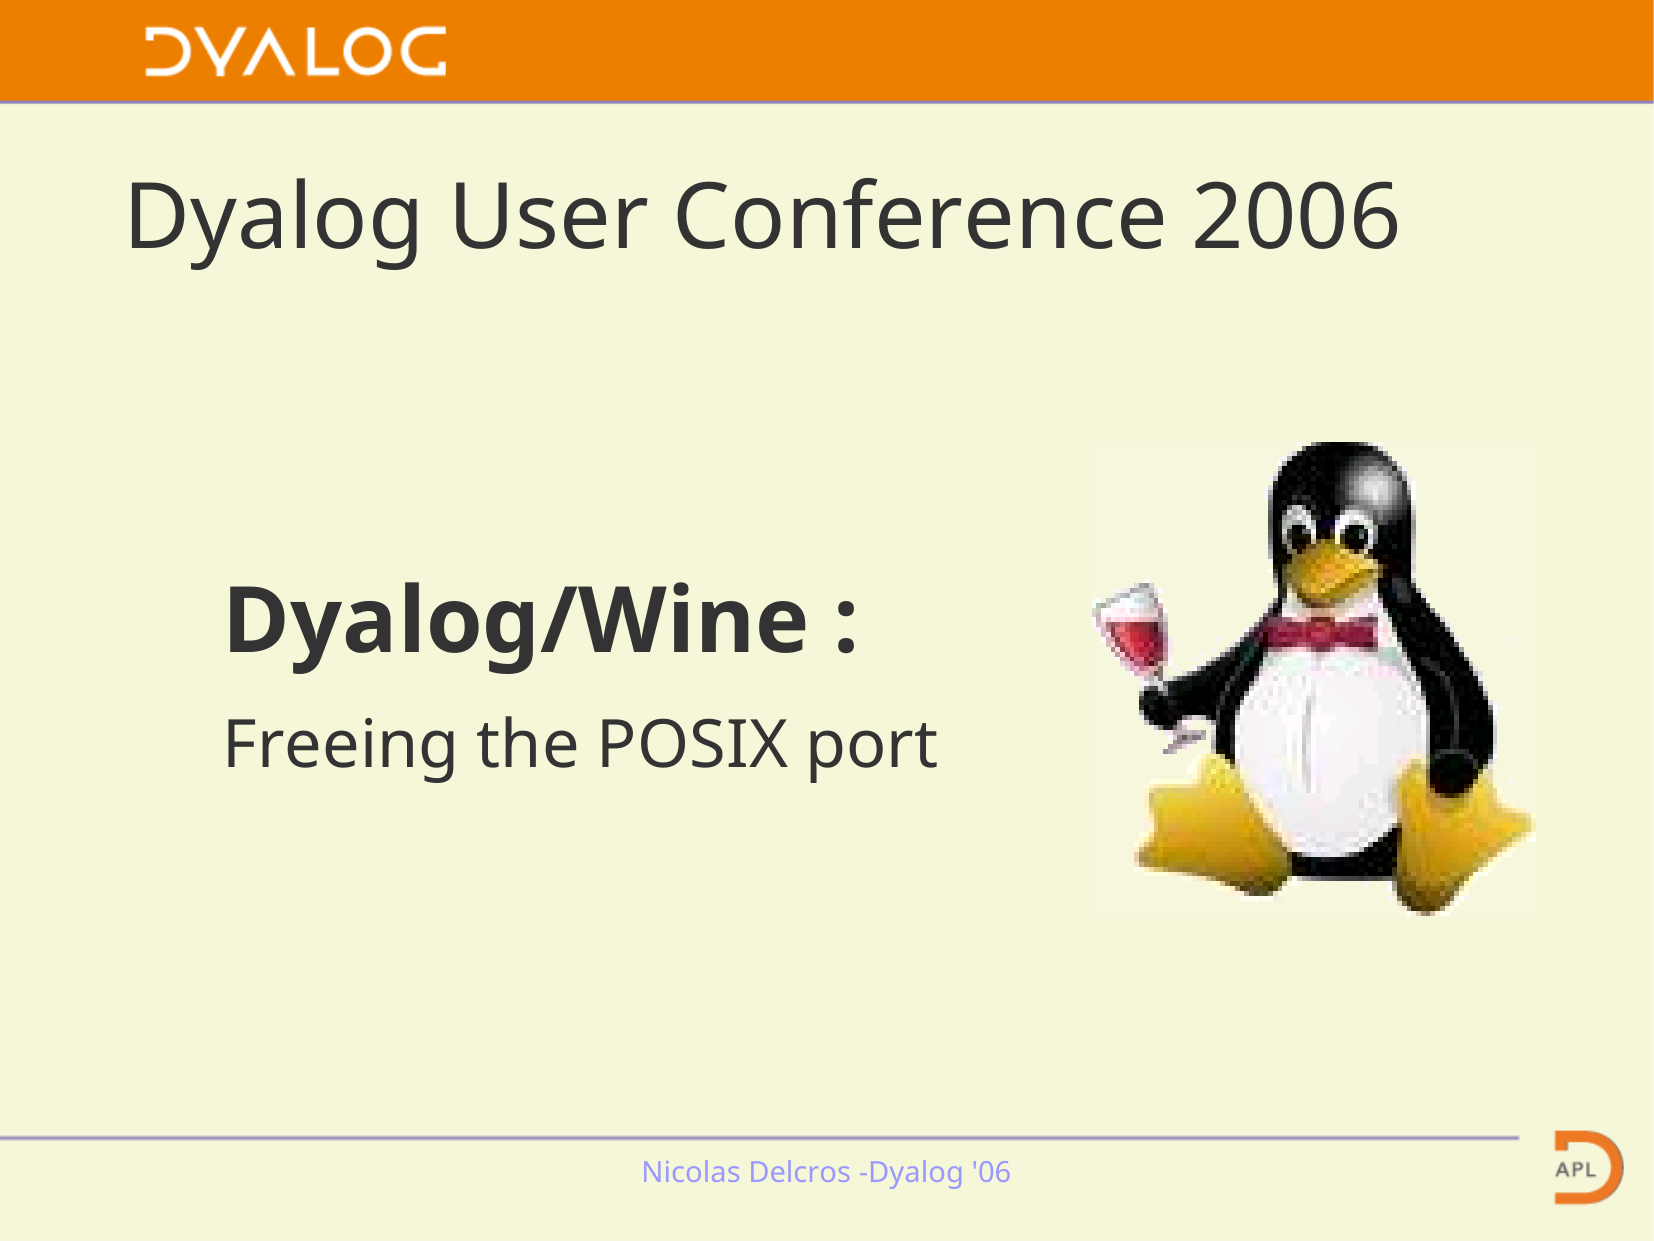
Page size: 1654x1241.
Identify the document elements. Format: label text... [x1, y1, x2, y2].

picture [0, 0, 1654, 1241]
subtitle Dyalog/Wine : Freeing the POSIX port [147, 573, 939, 768]
title Dyalog User Conference 2006 [124, 83, 1530, 344]
